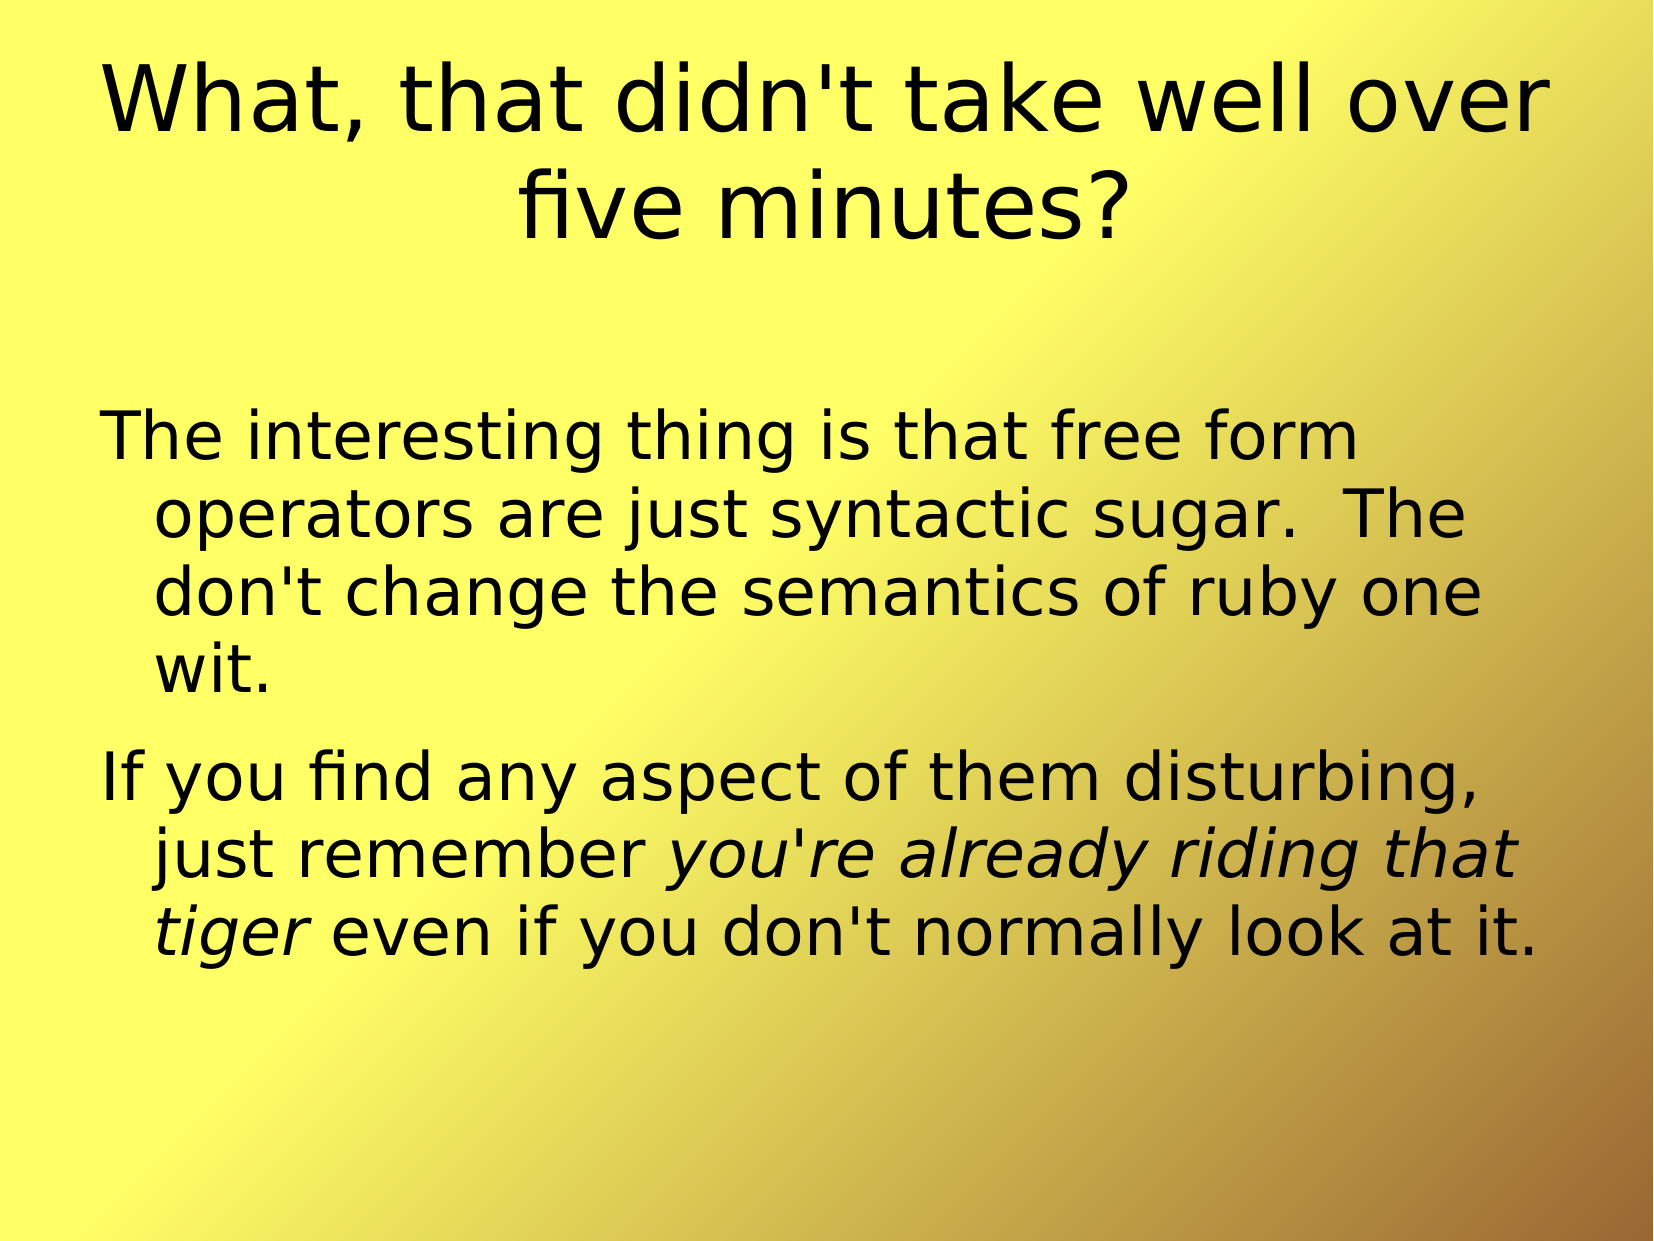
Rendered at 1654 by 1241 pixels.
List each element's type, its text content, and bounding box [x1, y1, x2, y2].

list The interesting thing is that free form operators are just syntactic sugar. The don't change the semantics of ruby one wit. If you find any aspect of them disturbing, just remember you're already riding that tiger even if you don't normally look at it. [82, 290, 1571, 1095]
title What, that didn't take well over five minutes? [82, 45, 1571, 261]
